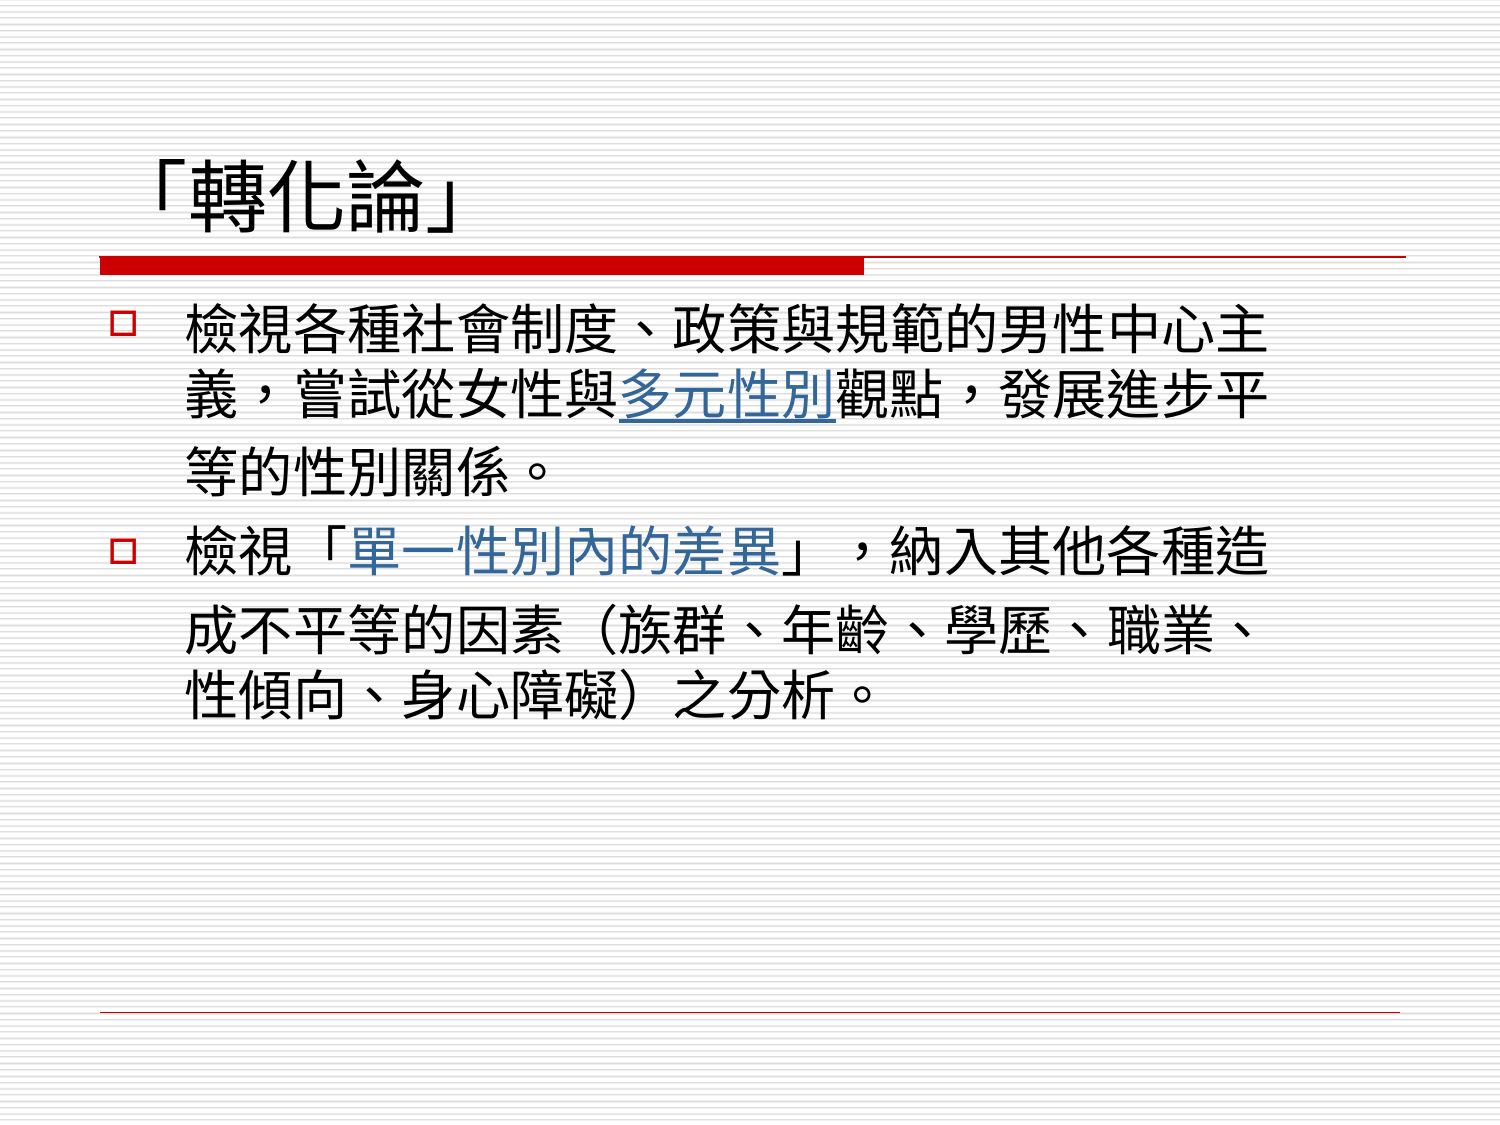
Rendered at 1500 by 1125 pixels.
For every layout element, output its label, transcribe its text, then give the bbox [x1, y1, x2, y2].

list 檢視各種社會制度、政策與規範的男性中心主義，嘗試從女性與多元性別觀點，發展進步平等的性別關係。 檢視「單一性別內的差異」，納入其他各種造成不平等的因素（族群、年齡、學歷、職業、性傾向、身心障礙）之分析。 [92, 287, 1298, 988]
picture [0, 0, 1500, 1125]
title 「轉化論」 [94, 50, 1407, 250]
